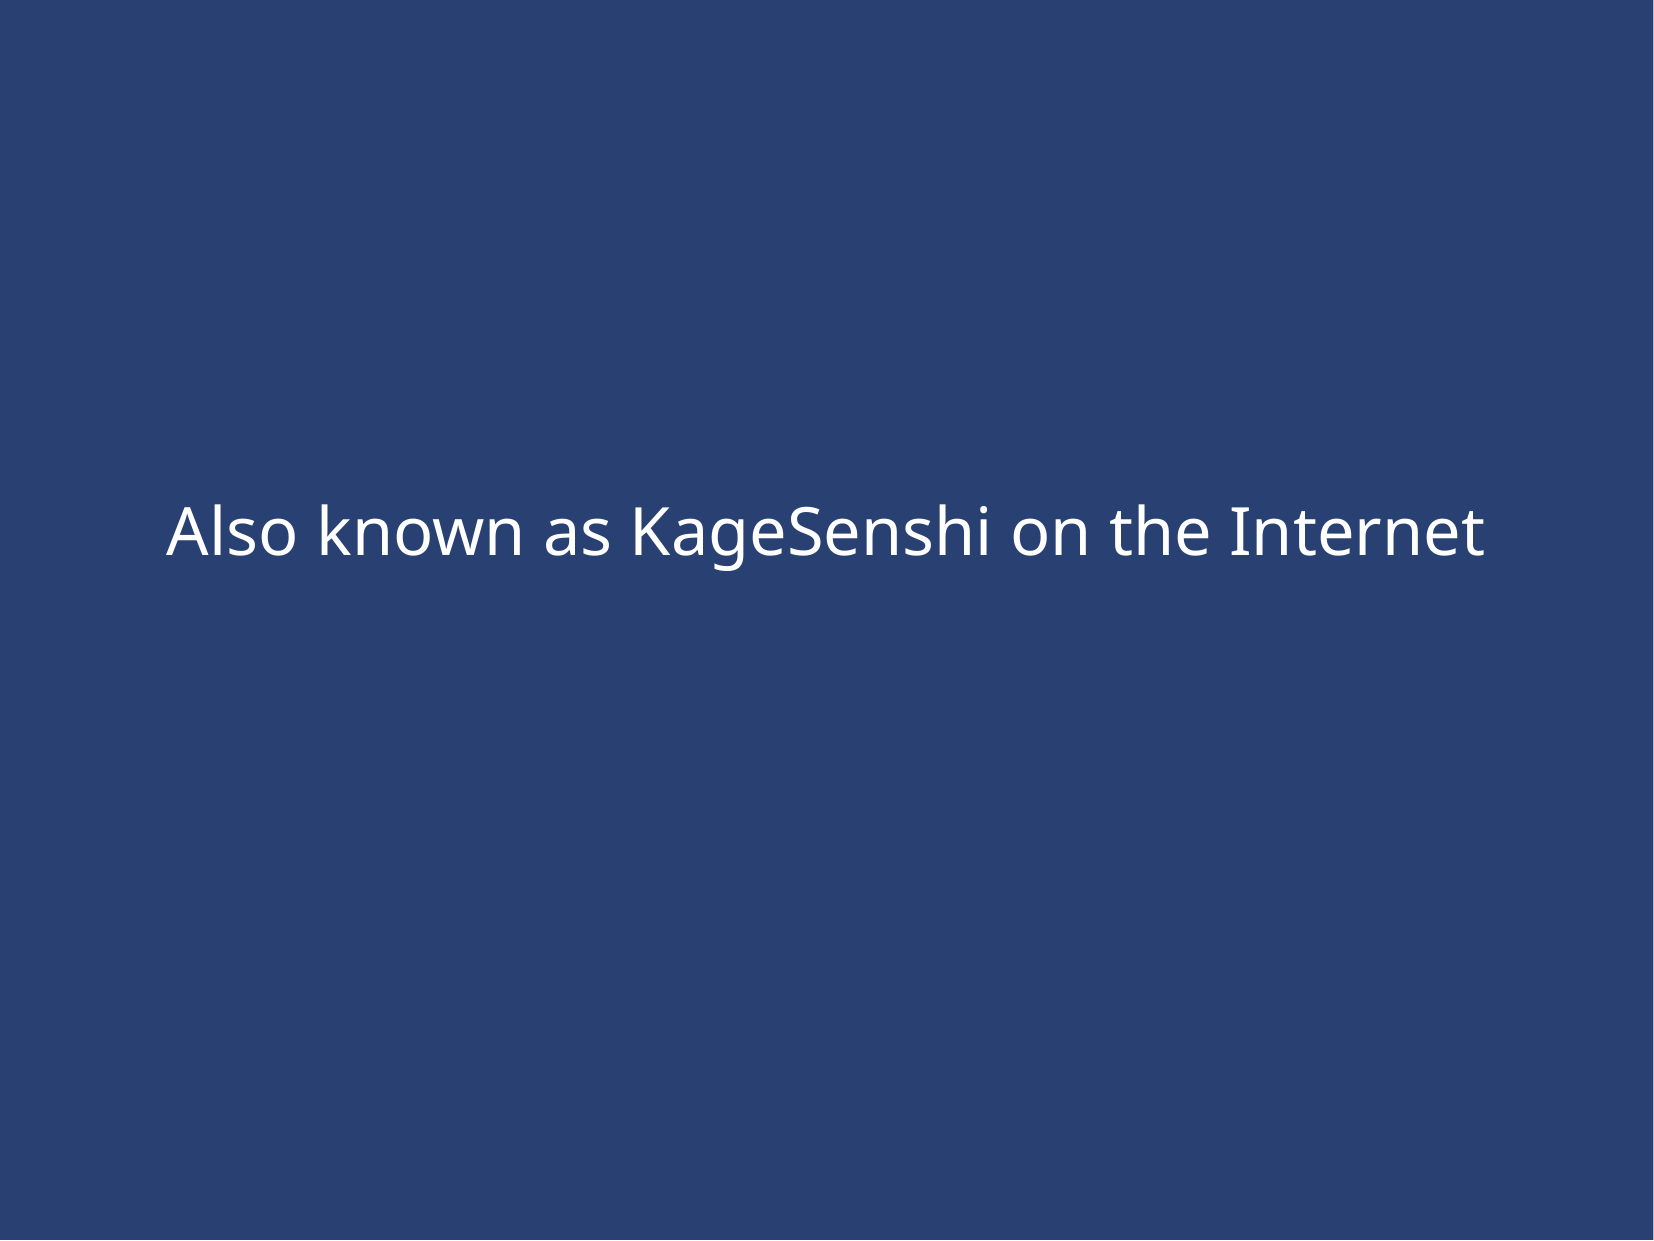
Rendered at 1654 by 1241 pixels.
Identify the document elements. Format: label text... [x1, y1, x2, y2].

subtitle Also known as KageSenshi on the Internet [82, 49, 1571, 1109]
